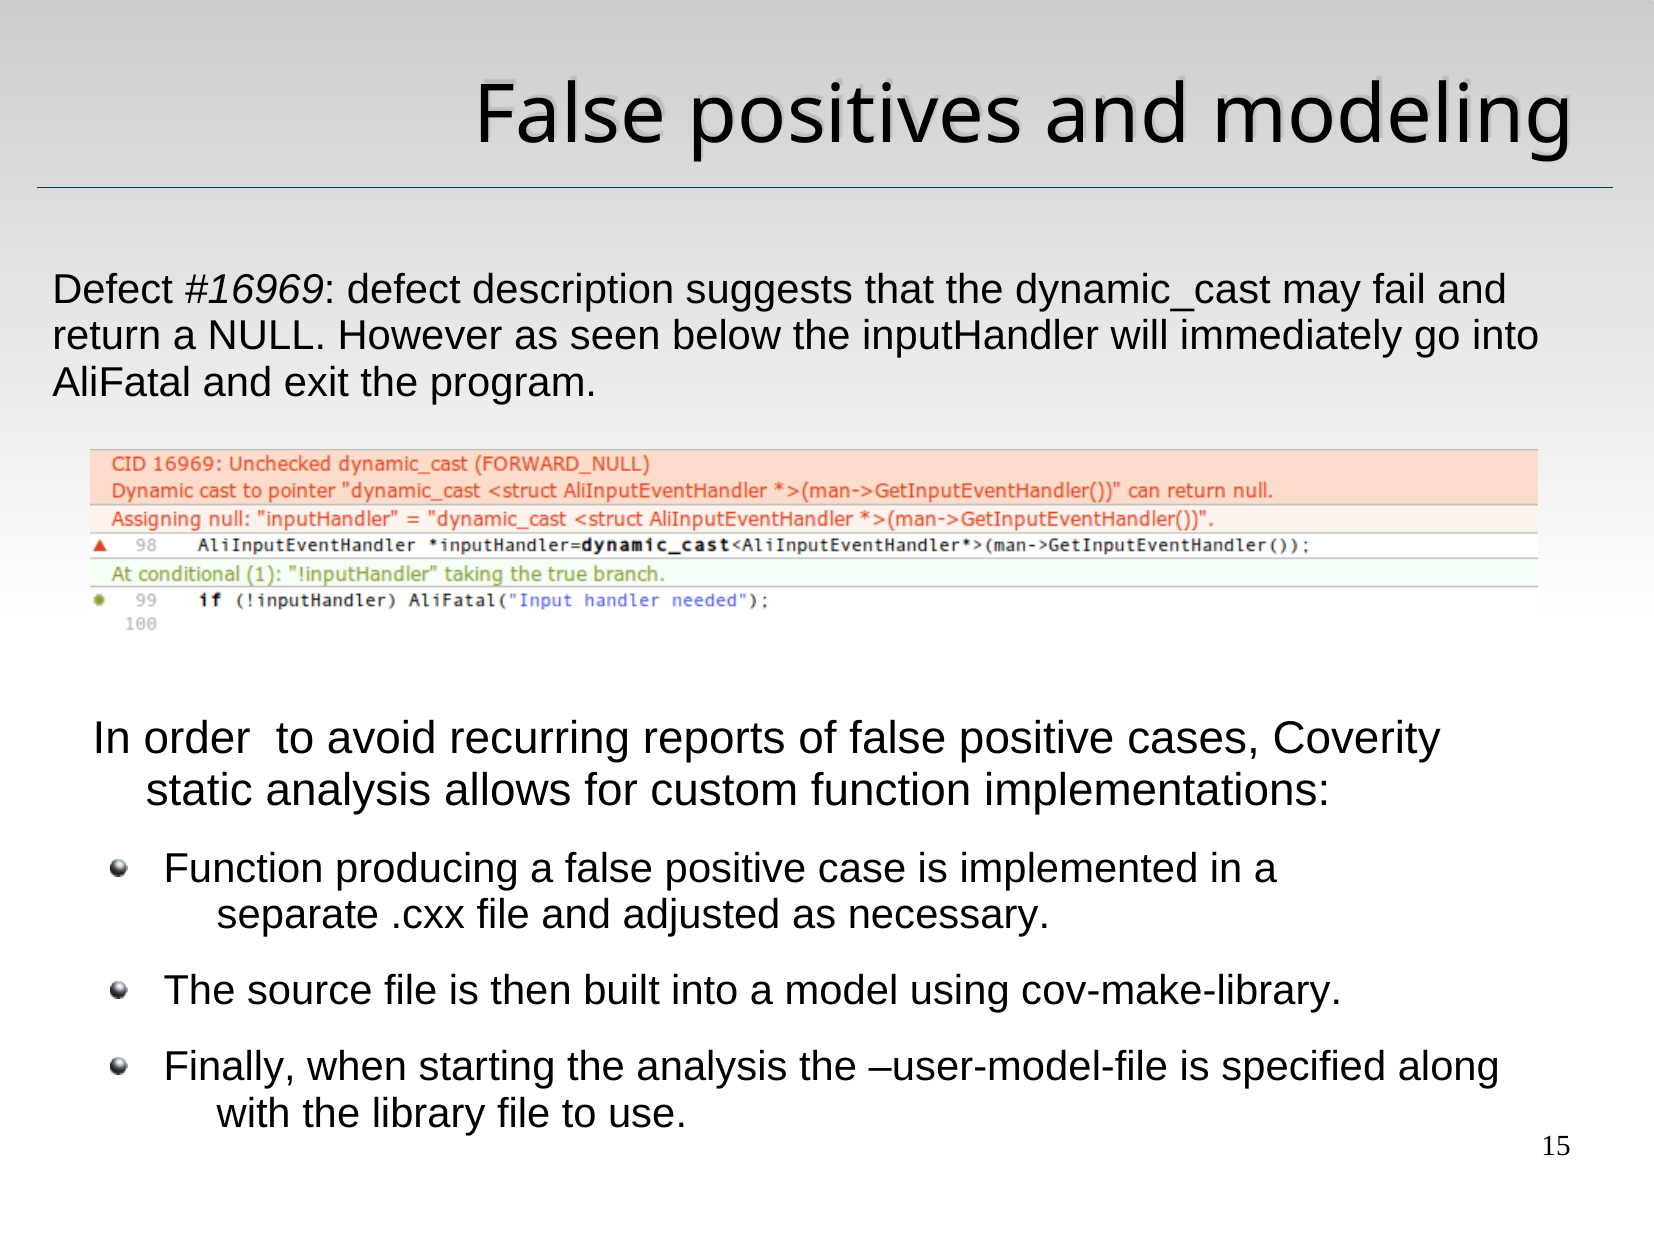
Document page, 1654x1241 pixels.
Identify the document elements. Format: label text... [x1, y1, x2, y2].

text_box Defect #16969: defect description suggests that the dynamic_cast may fail and return a NULL. However as seen below the inputHandler will immediately go into AliFatal and exit the program. [37, 258, 1613, 413]
title False positives and modeling [37, 34, 1576, 187]
list In order to avoid recurring reports of false positive cases, Coverity static analysis allows for custom function implementations: Function producing a false positive case is implemented in a separate .cxx file and adjusted as necessary. The source file is then built into a model using cov-make-library. Finally, when starting the analysis the –user-model-file is specified along with the library file to use. [75, 712, 1538, 1137]
picture [90, 449, 1538, 638]
